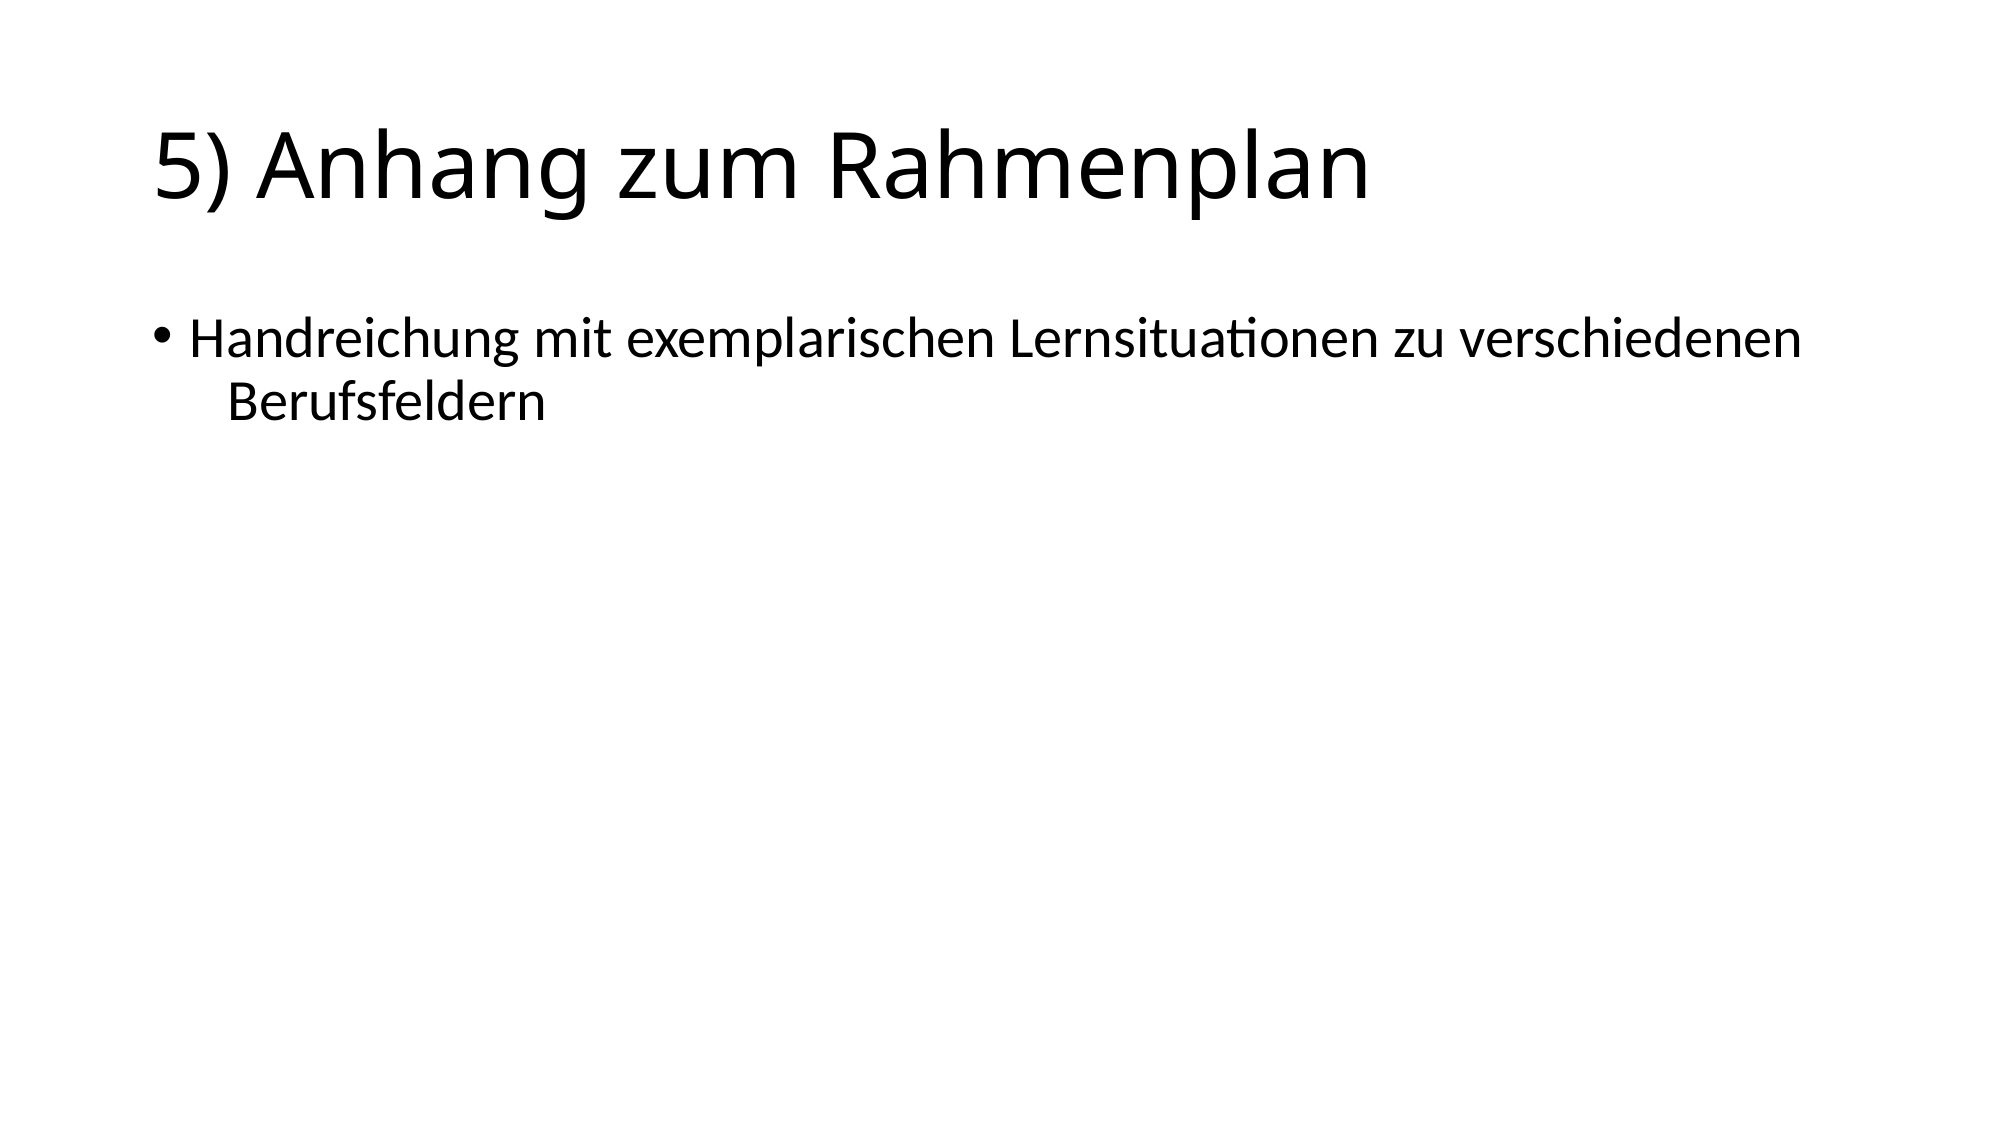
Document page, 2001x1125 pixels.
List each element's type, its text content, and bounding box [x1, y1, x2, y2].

title 5) Anhang zum Rahmenplan [137, 59, 1863, 278]
list Handreichung mit exemplarischen Lernsituationen zu verschiedenen Berufsfeldern [137, 299, 1863, 1014]
